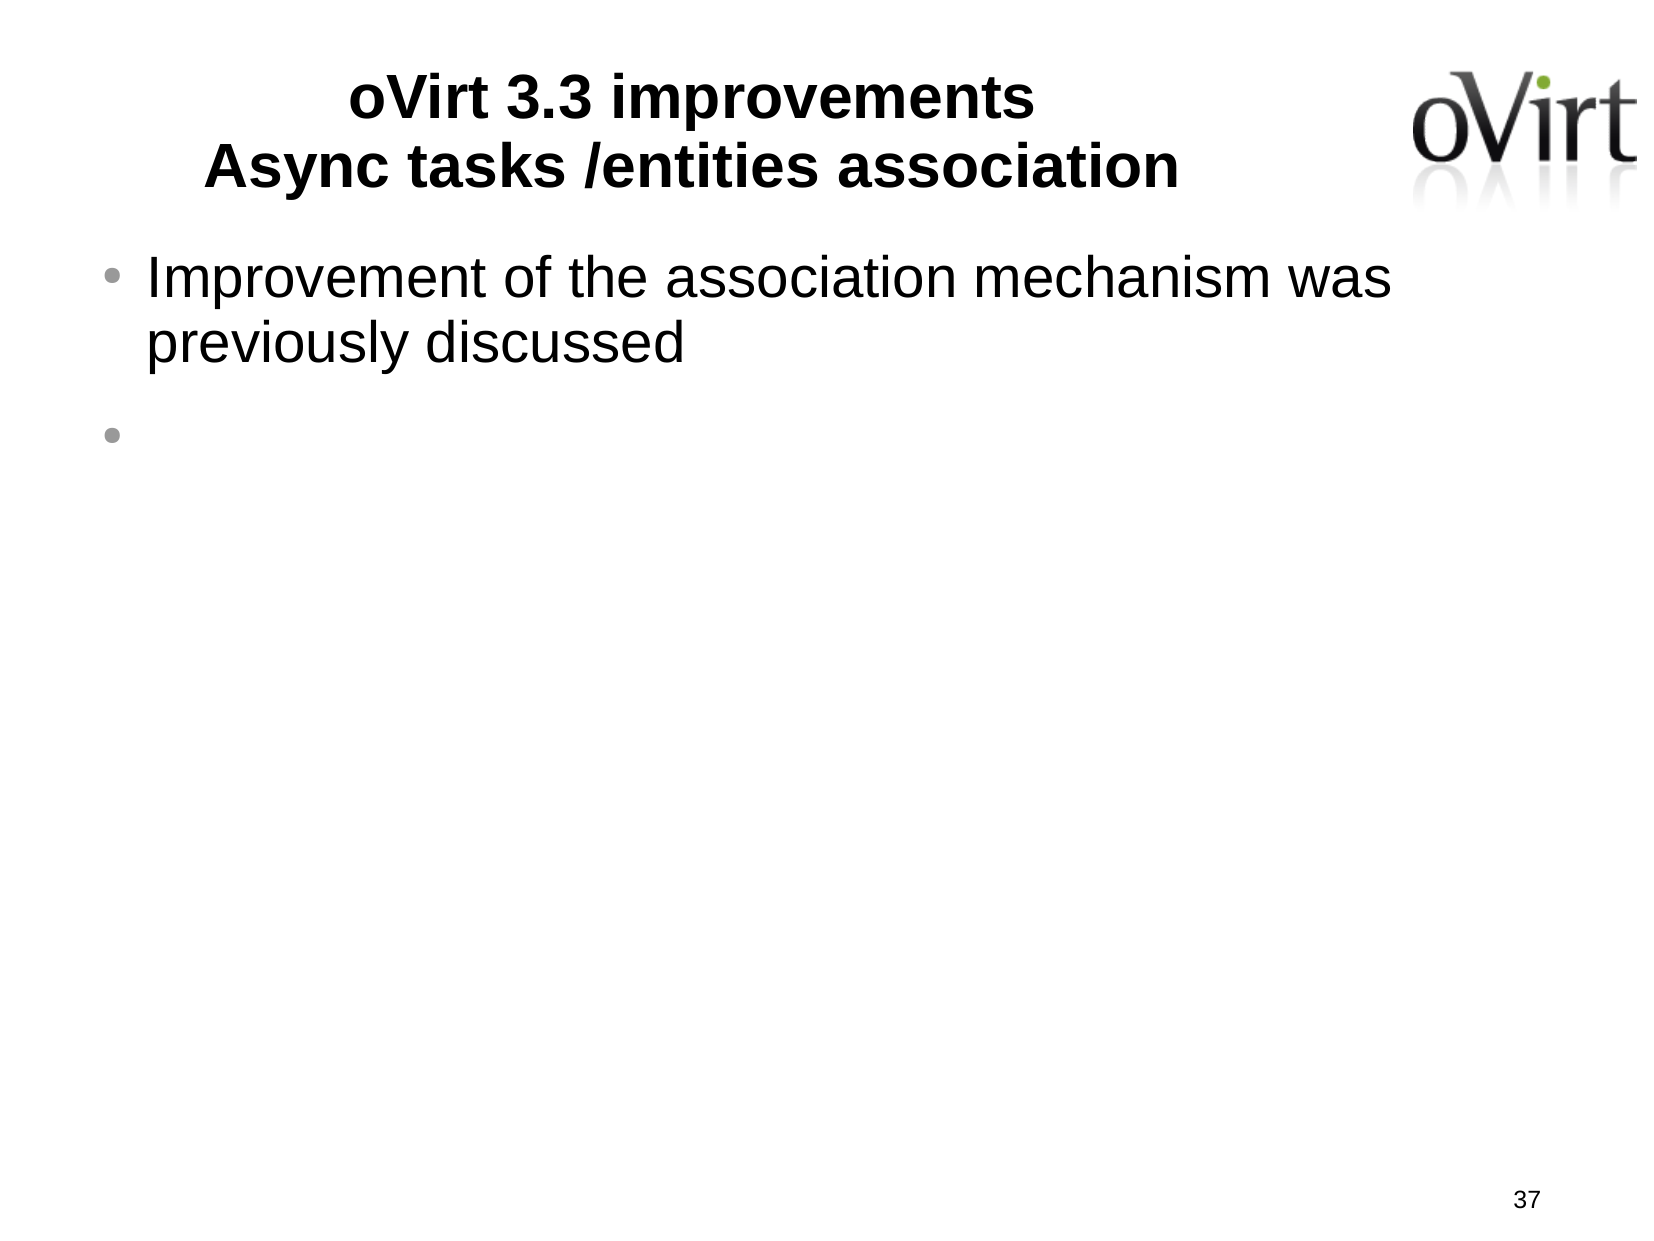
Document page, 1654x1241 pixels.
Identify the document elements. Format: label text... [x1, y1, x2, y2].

picture [1413, 63, 1637, 212]
list Improvement of the association mechanism was previously discussed [86, 244, 1576, 1039]
title oVirt 3.3 improvements Async tasks /entities association [82, 37, 1303, 226]
